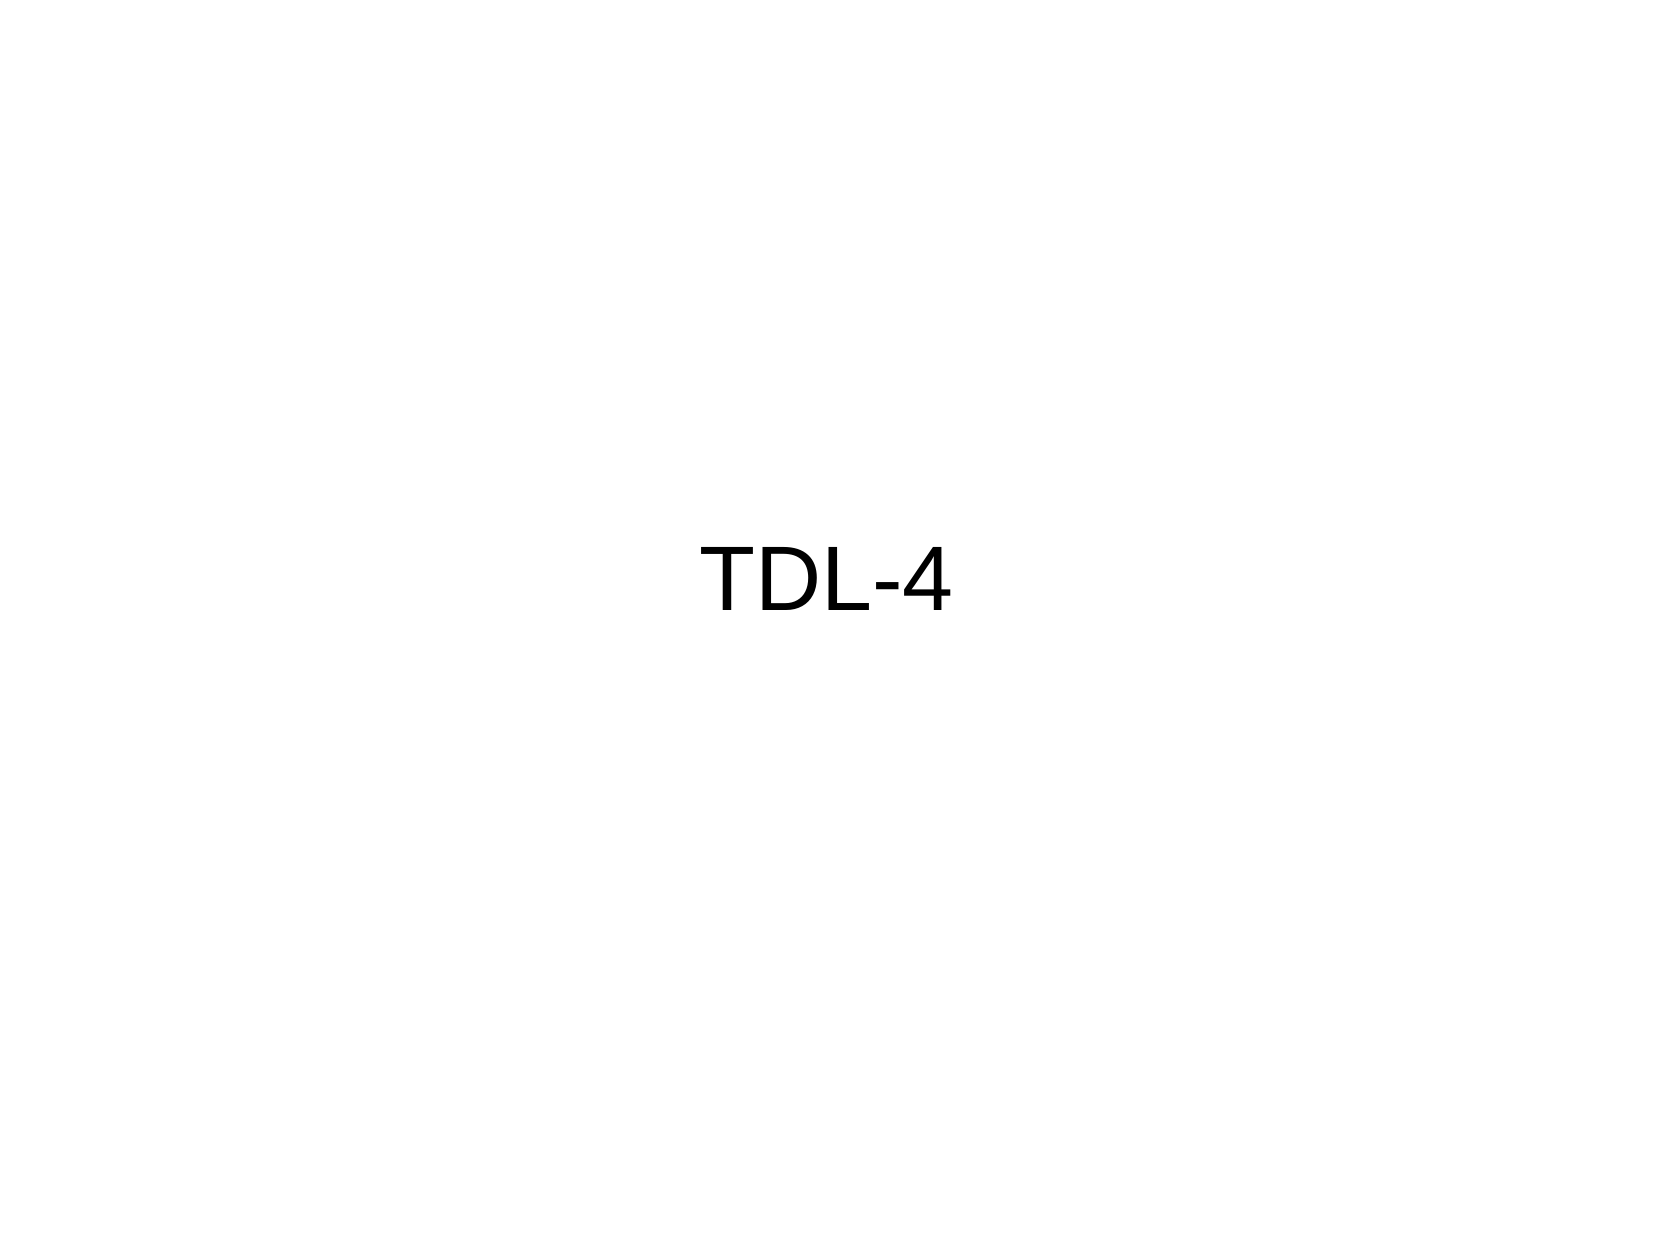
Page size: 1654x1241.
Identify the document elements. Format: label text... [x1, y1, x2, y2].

subtitle TDL-4 [82, 49, 1571, 1109]
